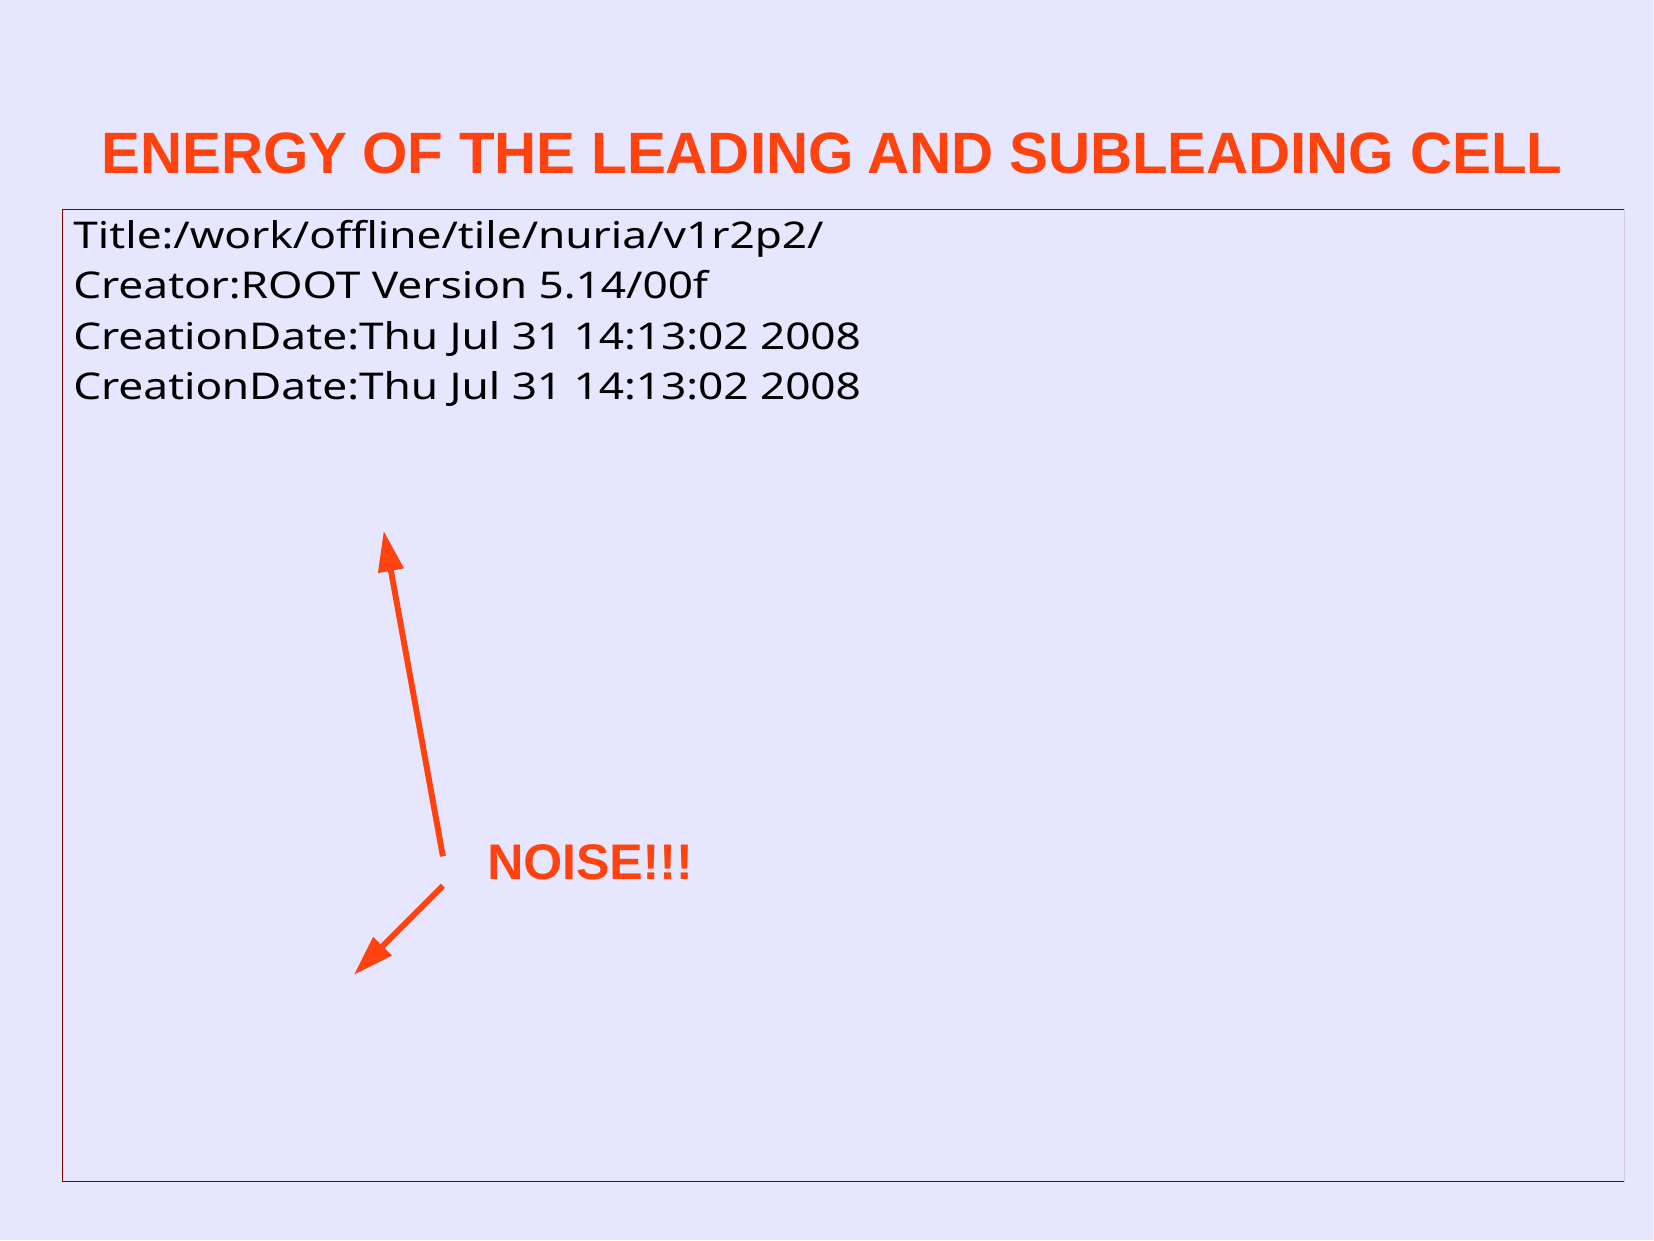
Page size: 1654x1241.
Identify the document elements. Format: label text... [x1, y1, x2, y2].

title ENERGY OF THE LEADING AND SUBLEADING CELL [82, 56, 1565, 206]
picture [59, 206, 1625, 1182]
text_box NOISE!!! [472, 826, 798, 898]
